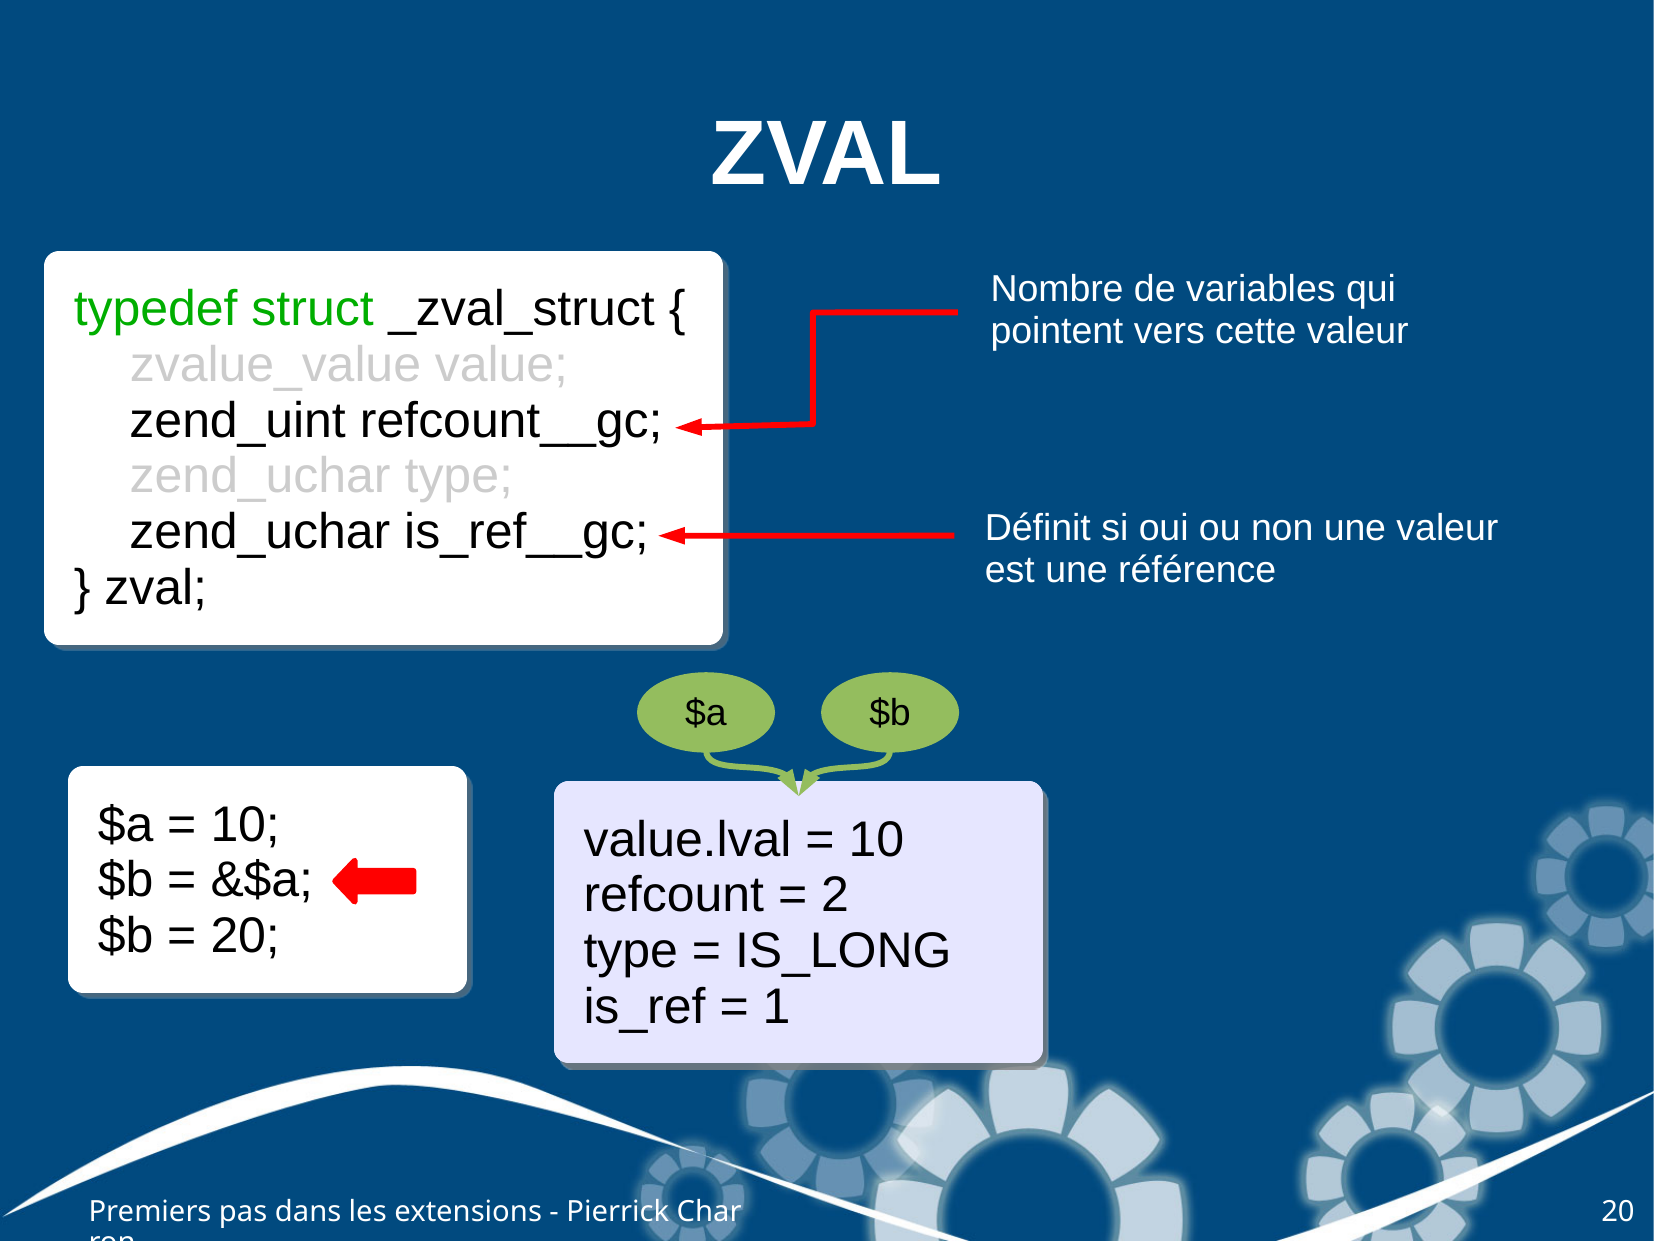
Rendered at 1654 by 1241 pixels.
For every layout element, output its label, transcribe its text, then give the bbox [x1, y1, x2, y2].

picture [0, 0, 1654, 1241]
text_box Définit si oui ou non une valeur est une référence [967, 495, 1524, 601]
title ZVAL [82, 56, 1571, 250]
text_box $b [824, 675, 957, 750]
list typedef struct _zval_struct { zvalue_value value; zend_uint refcount__gc; zend_uchar type; zend_uchar is_ref__gc; } zval; [59, 265, 709, 630]
list value.lval = 10 refcount = 2 type = IS_LONG is_ref = 1 [568, 796, 1029, 1049]
text_box $a [639, 675, 773, 750]
list $a = 10; $b = &$a; $b = 20; [83, 781, 453, 978]
text_box Nombre de variables qui pointent vers cette valeur [972, 256, 1529, 362]
text_box [335, 860, 414, 902]
